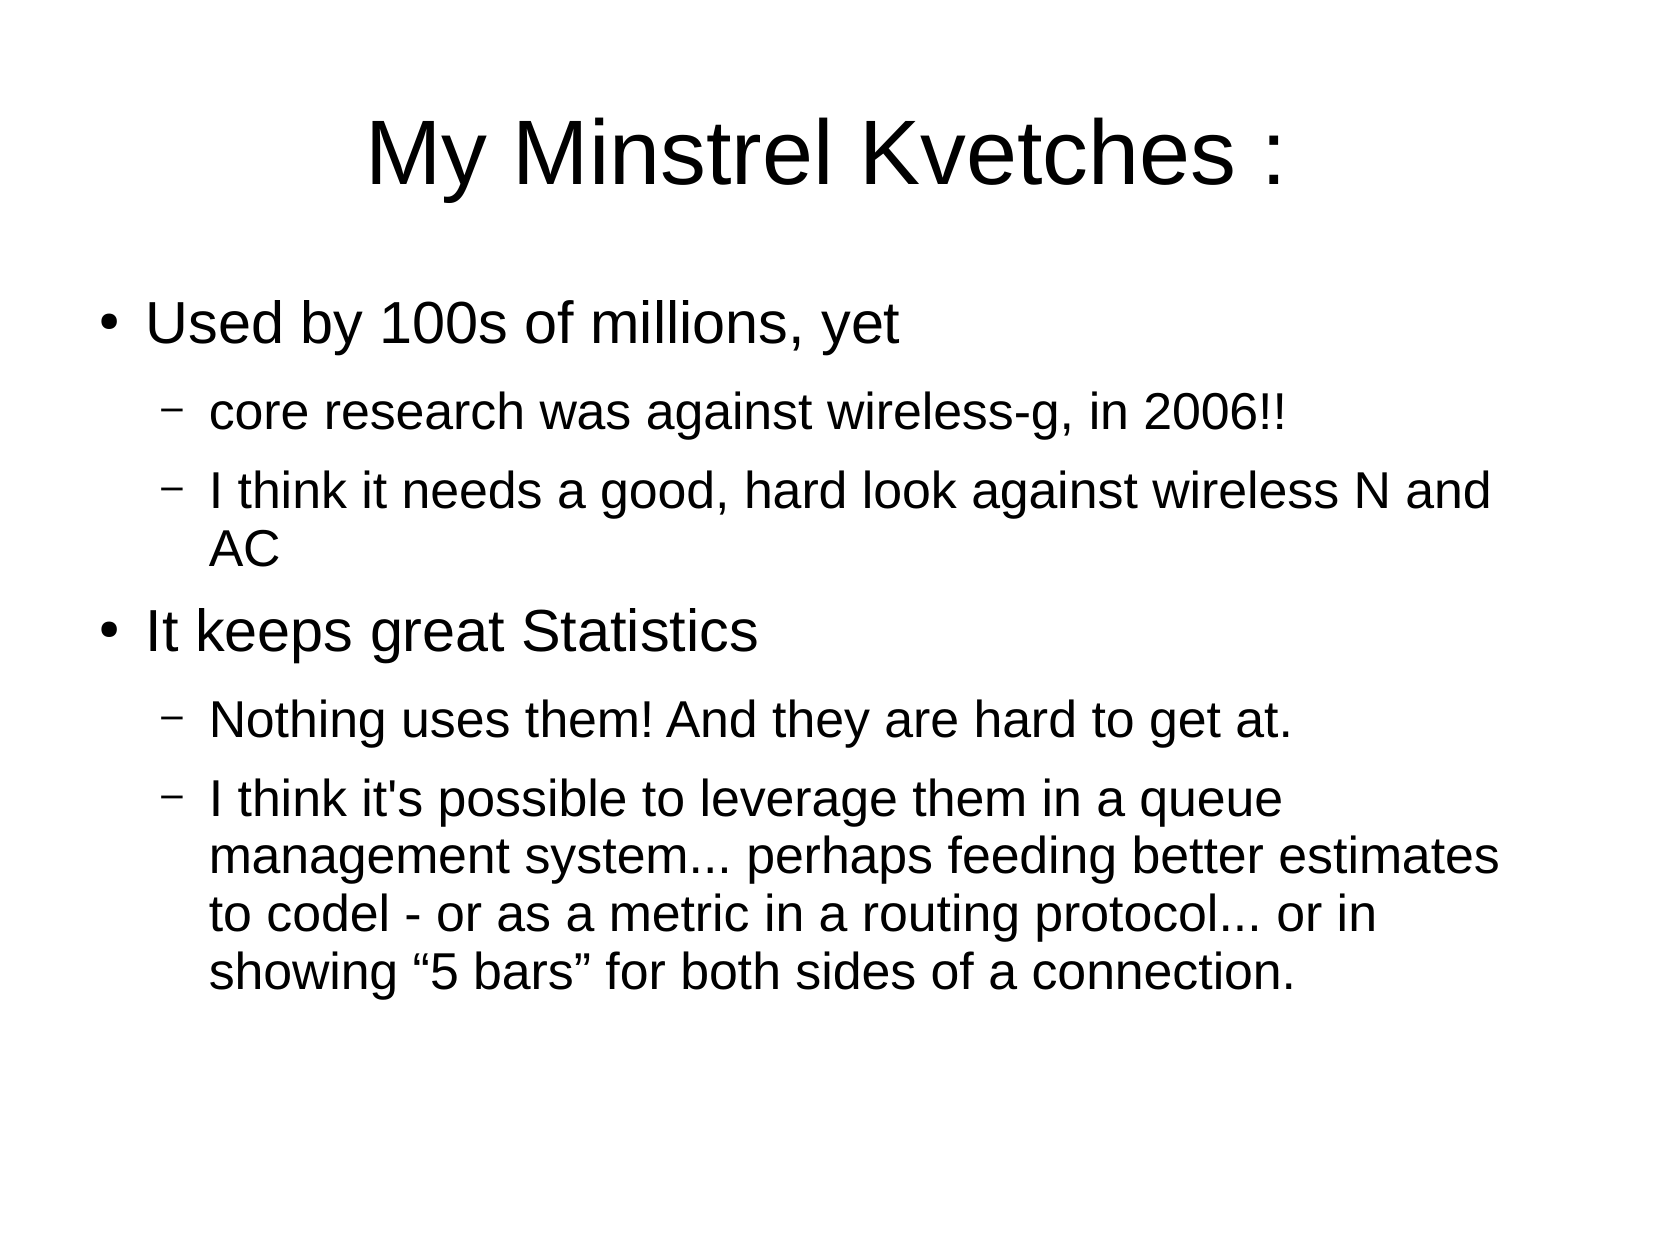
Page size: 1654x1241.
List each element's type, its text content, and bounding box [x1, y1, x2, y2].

title My Minstrel Kvetches : [82, 49, 1571, 257]
list Used by 100s of millions, yet core research was against wireless-g, in 2006!! I think it needs a good, hard look against wireless N and AC It keeps great Statistics Nothing uses them! And they are hard to get at. I think it's possible to leverage them in a queue management system... perhaps feeding better estimates to codel - or as a metric in a routing protocol... or in showing “5 bars” for both sides of a connection. [82, 290, 1538, 1010]
